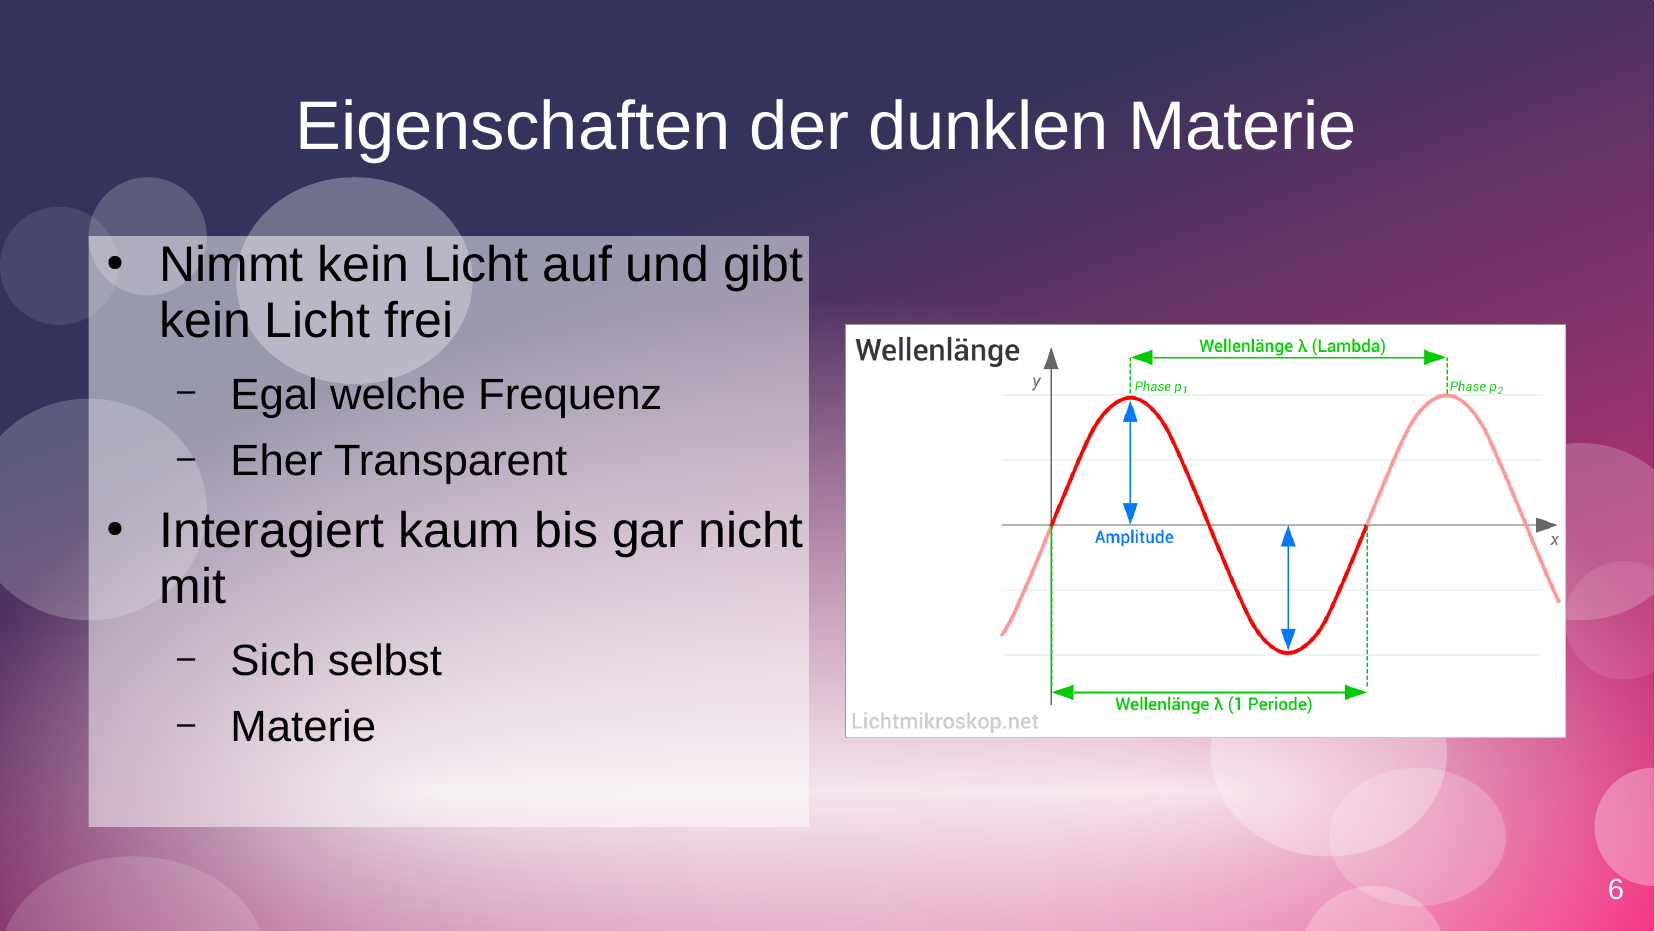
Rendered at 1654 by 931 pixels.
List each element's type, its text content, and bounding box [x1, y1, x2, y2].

list Nimmt kein Licht auf und gibt kein Licht frei Egal welche Frequenz Eher Transparent Interagiert kaum bis gar nicht mit Sich selbst Materie [88, 236, 809, 827]
picture [845, 324, 1566, 739]
title Eigenschaften der dunklen Materie [88, 44, 1565, 207]
